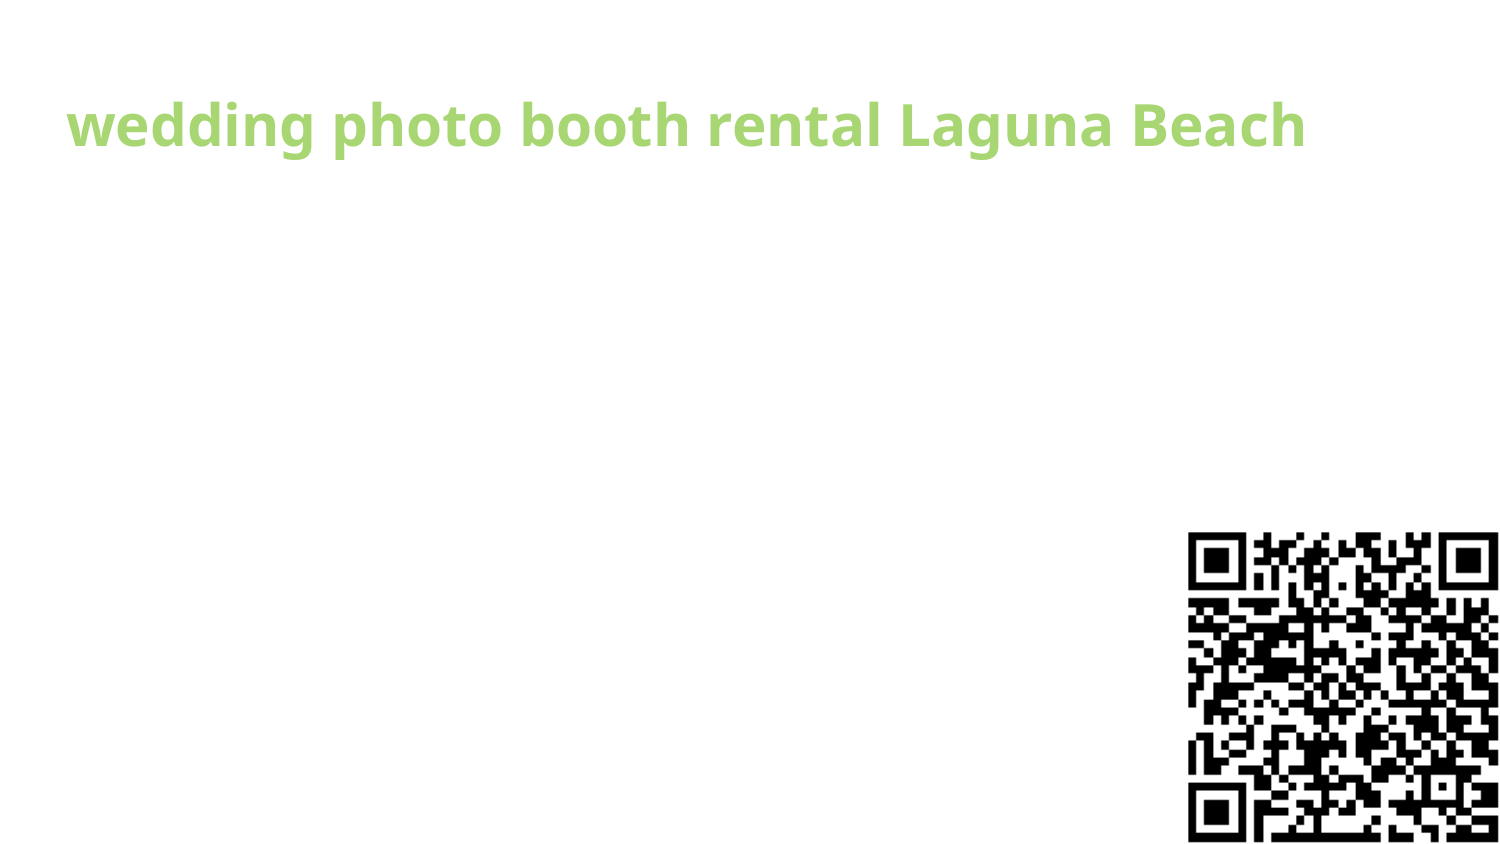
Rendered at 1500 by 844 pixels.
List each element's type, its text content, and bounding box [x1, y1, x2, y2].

picture [1187, 531, 1500, 844]
title wedding photo booth rental Laguna Beach [51, 72, 1449, 167]
